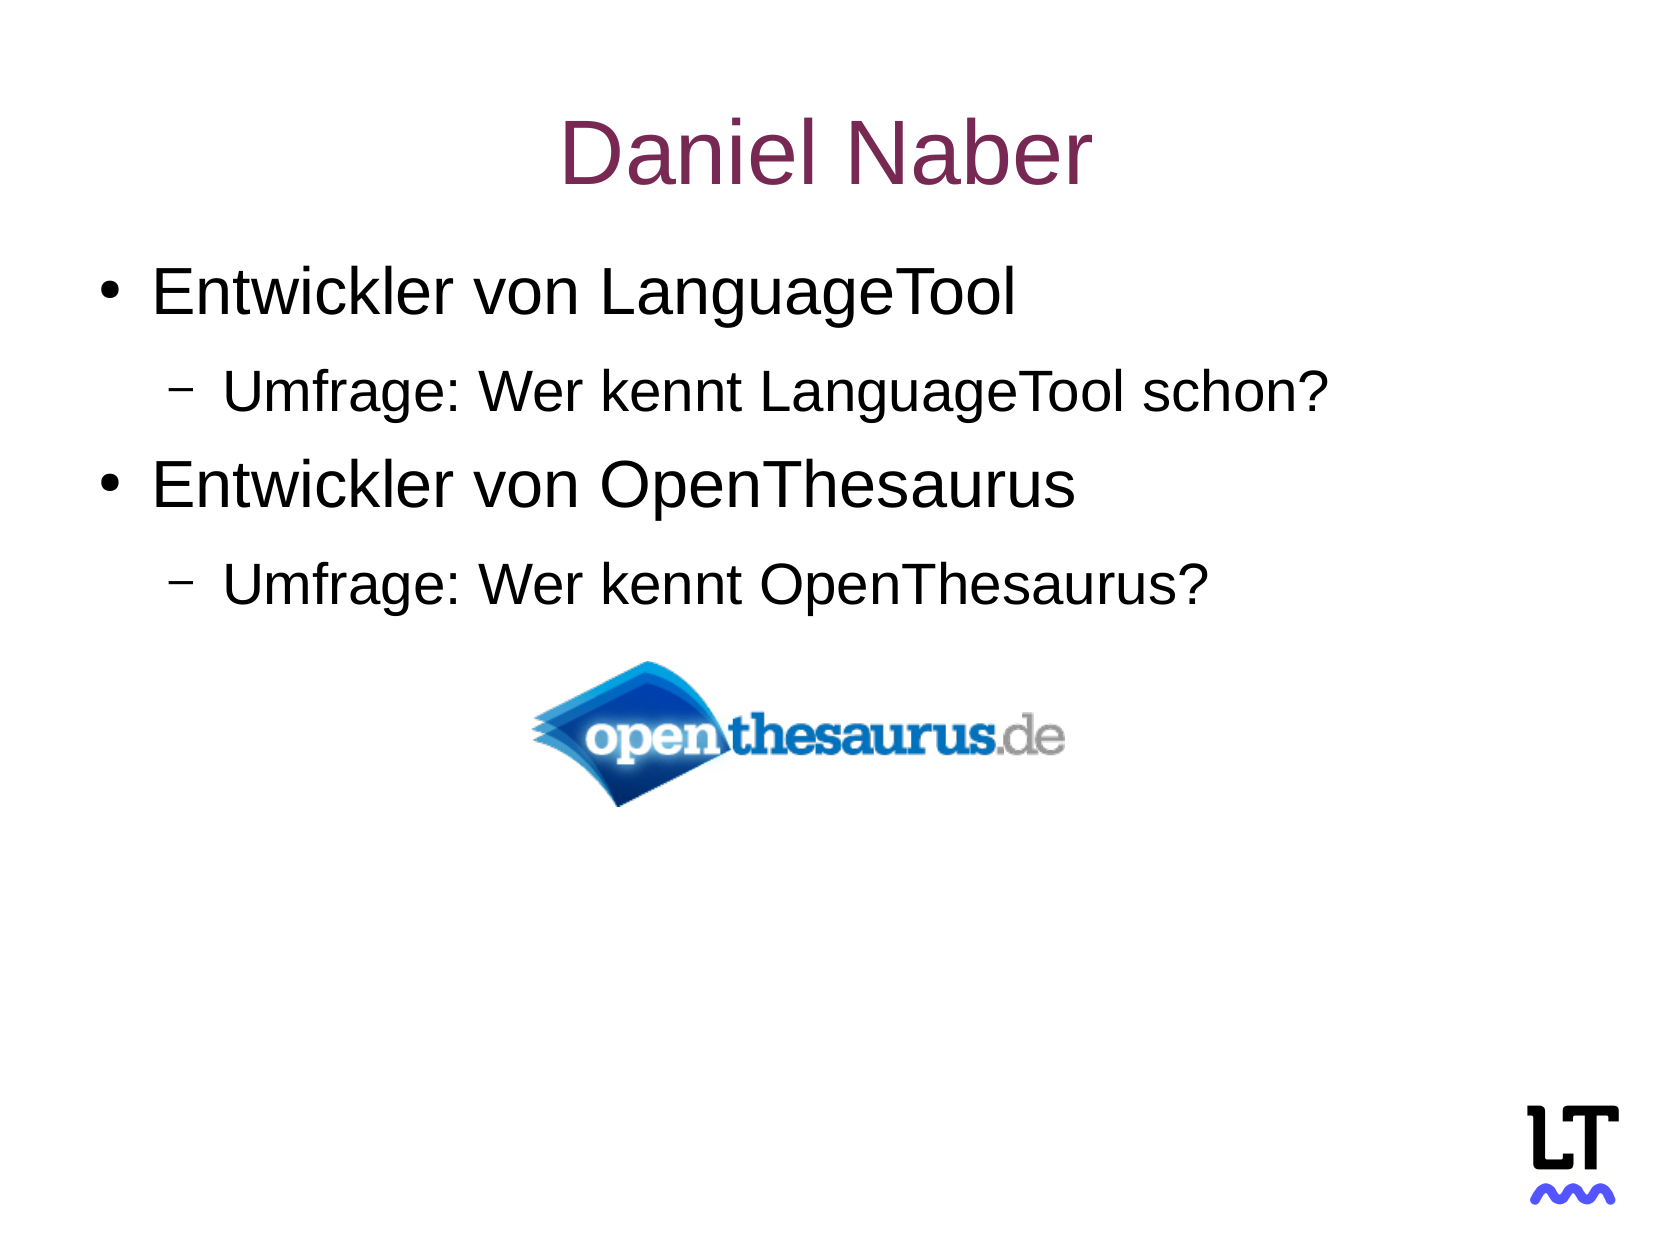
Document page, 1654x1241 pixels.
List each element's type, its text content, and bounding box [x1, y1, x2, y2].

title Daniel Naber [82, 49, 1571, 257]
picture [531, 661, 1065, 807]
list Entwickler von LanguageTool Umfrage: Wer kennt LanguageTool schon? Entwickler von OpenThesaurus Umfrage: Wer kennt OpenThesaurus? [80, 254, 1536, 945]
picture [1500, 1086, 1645, 1229]
